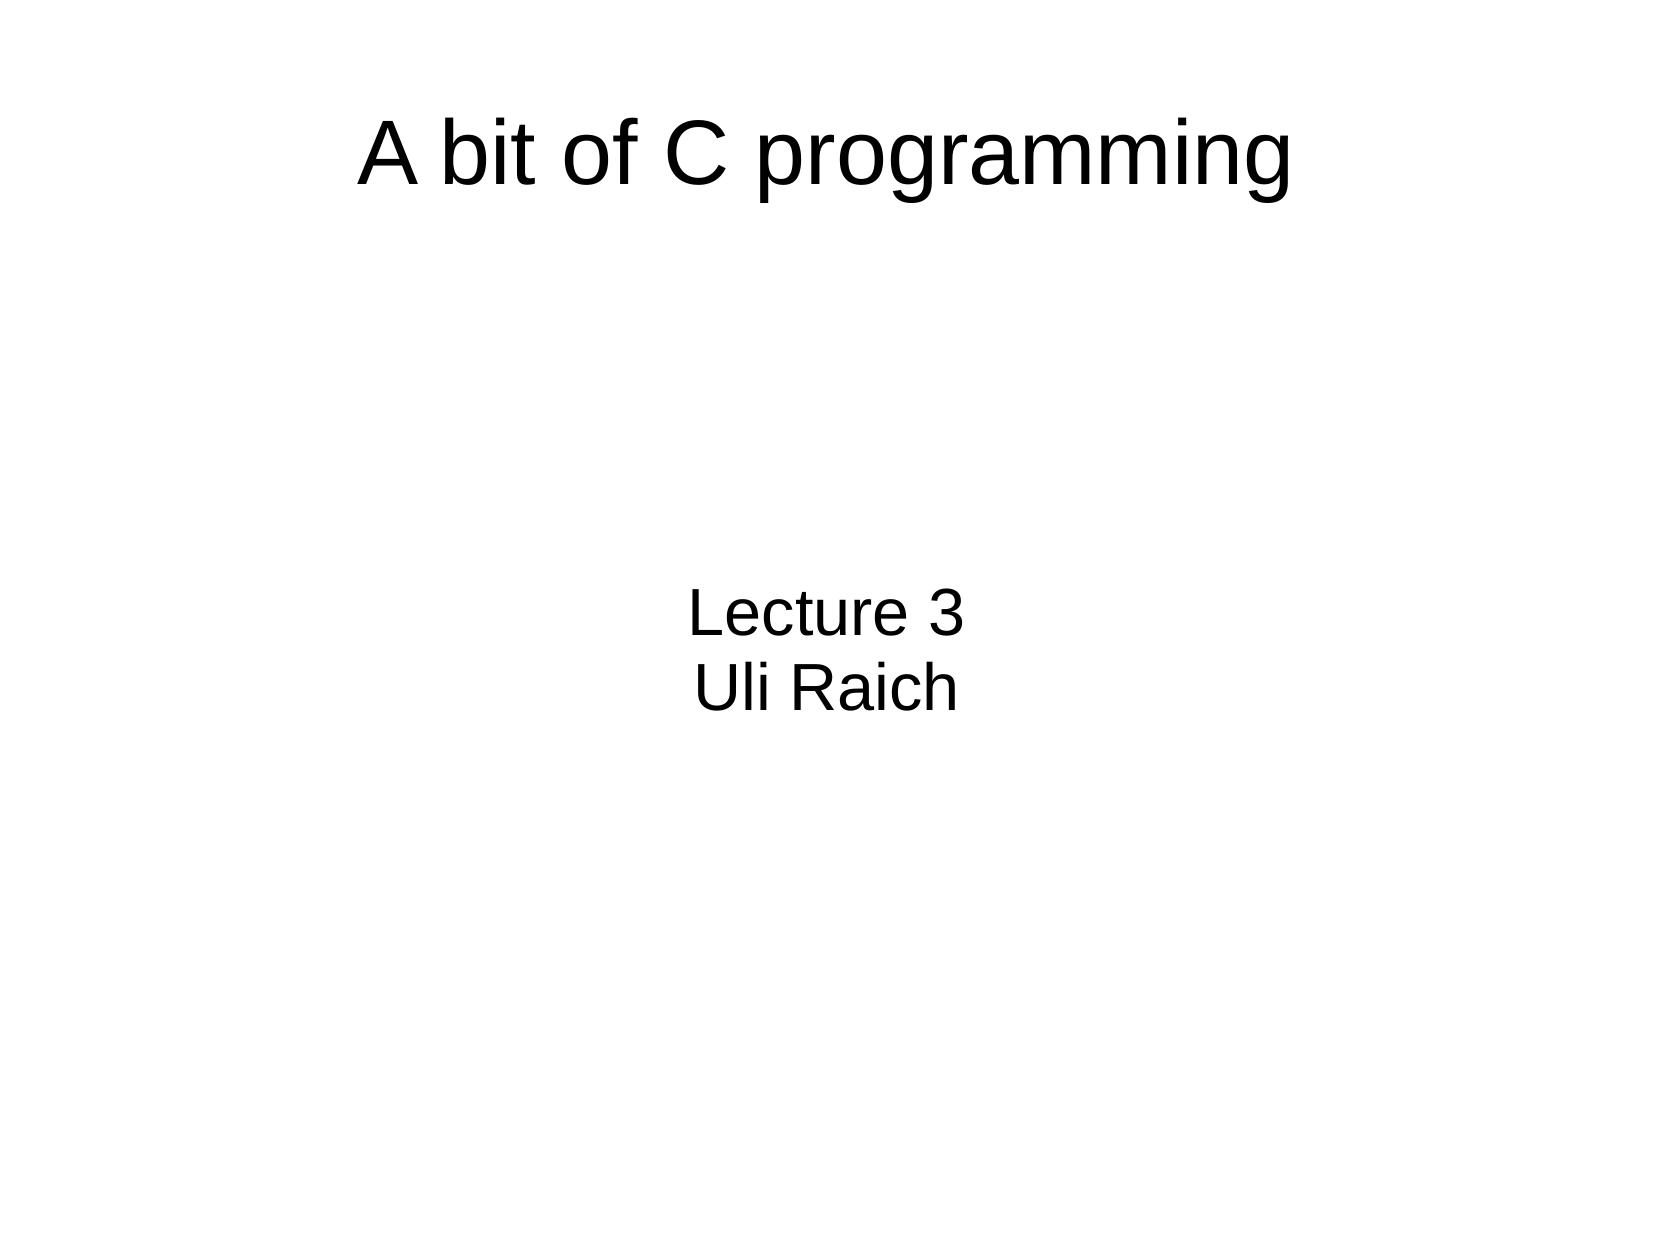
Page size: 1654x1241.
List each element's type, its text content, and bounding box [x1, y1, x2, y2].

subtitle Lecture 3 Uli Raich [82, 290, 1571, 1010]
title A bit of C programming [82, 49, 1571, 257]
